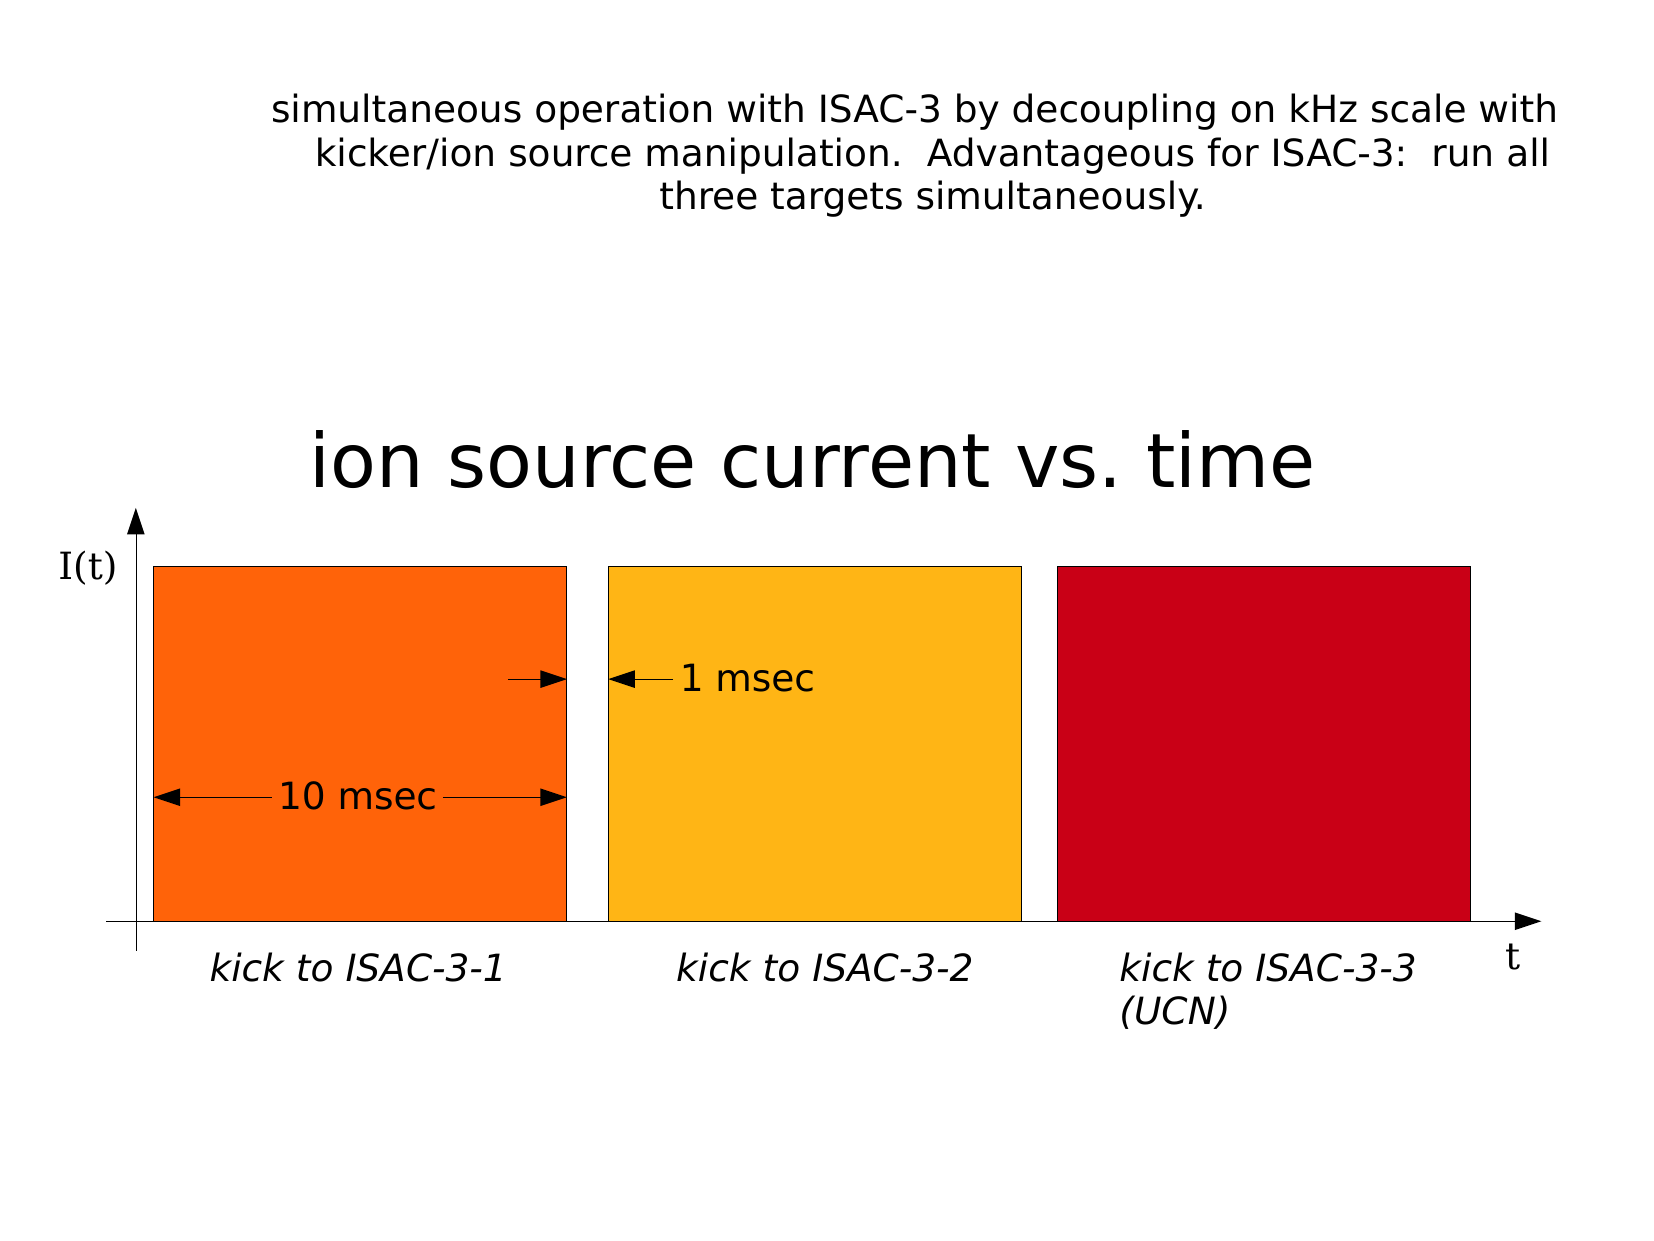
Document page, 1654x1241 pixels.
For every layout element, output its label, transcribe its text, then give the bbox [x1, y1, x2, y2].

text_box t [1490, 927, 1536, 986]
text_box kick to ISAC-3-1 [194, 938, 523, 998]
text_box 10 msec [263, 767, 453, 827]
text_box [153, 798, 567, 922]
text_box kick to ISAC-3-3 (UCN) [1104, 938, 1432, 1041]
text_box [153, 566, 567, 797]
title simultaneous operation with ISAC-3 by decoupling on kHz scale with kicker/ion source manipulation. Advantageous for ISAC-3: run all three targets simultaneously. [82, 56, 1571, 250]
text_box [1057, 566, 1471, 922]
text_box [608, 566, 1022, 922]
text_box 1 msec [665, 649, 830, 708]
text_box ion source current vs. time [295, 410, 1331, 513]
text_box kick to ISAC-3-2 [661, 938, 989, 998]
text_box I(t) [43, 537, 133, 596]
